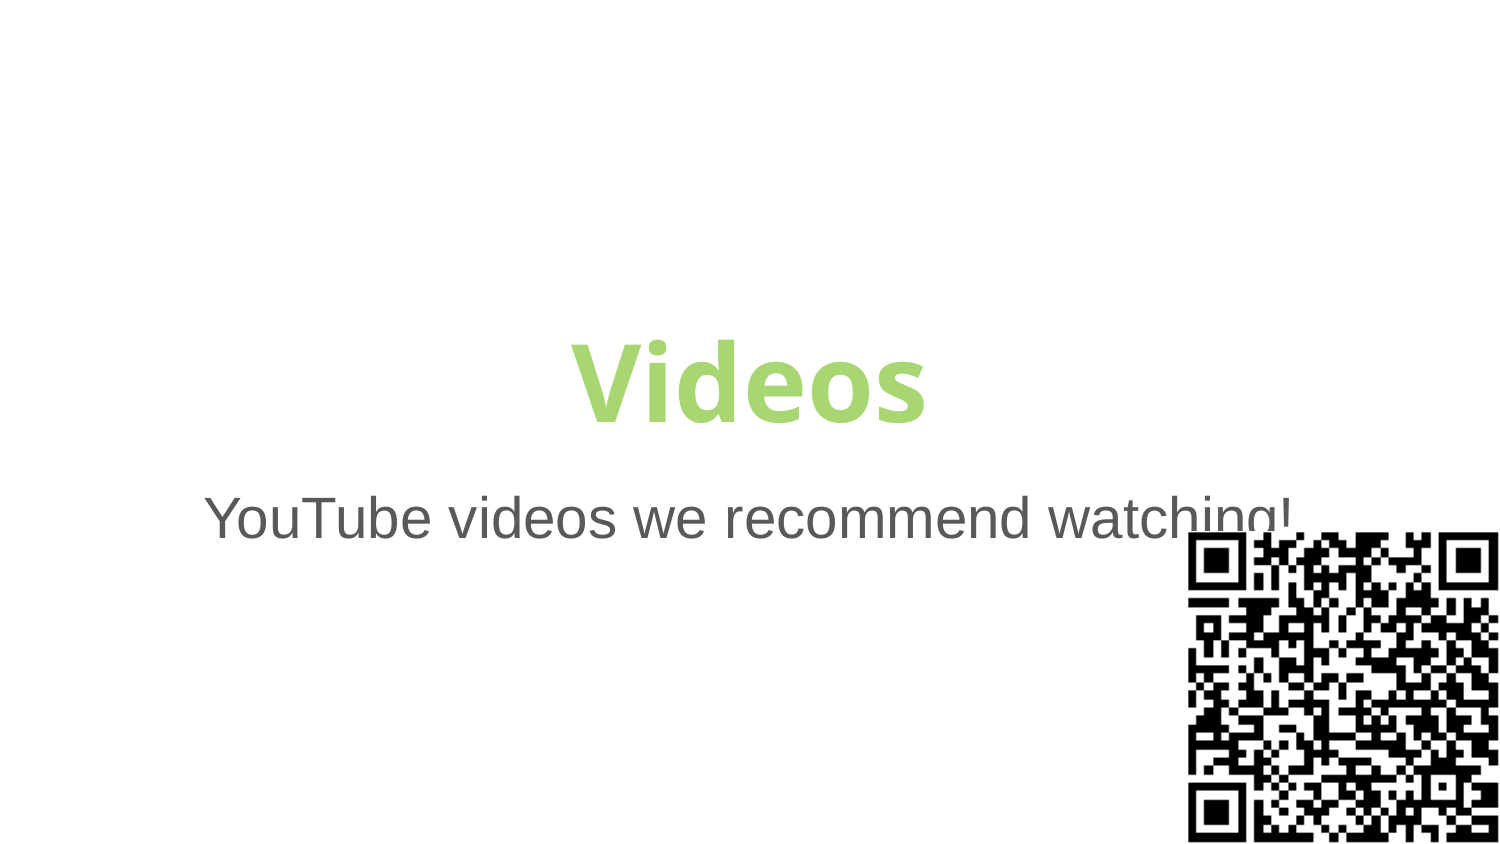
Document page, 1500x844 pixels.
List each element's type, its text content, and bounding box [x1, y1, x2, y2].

subtitle YouTube videos we recommend watching! [51, 464, 1449, 595]
title Videos [51, 122, 1449, 459]
picture [1187, 531, 1500, 844]
